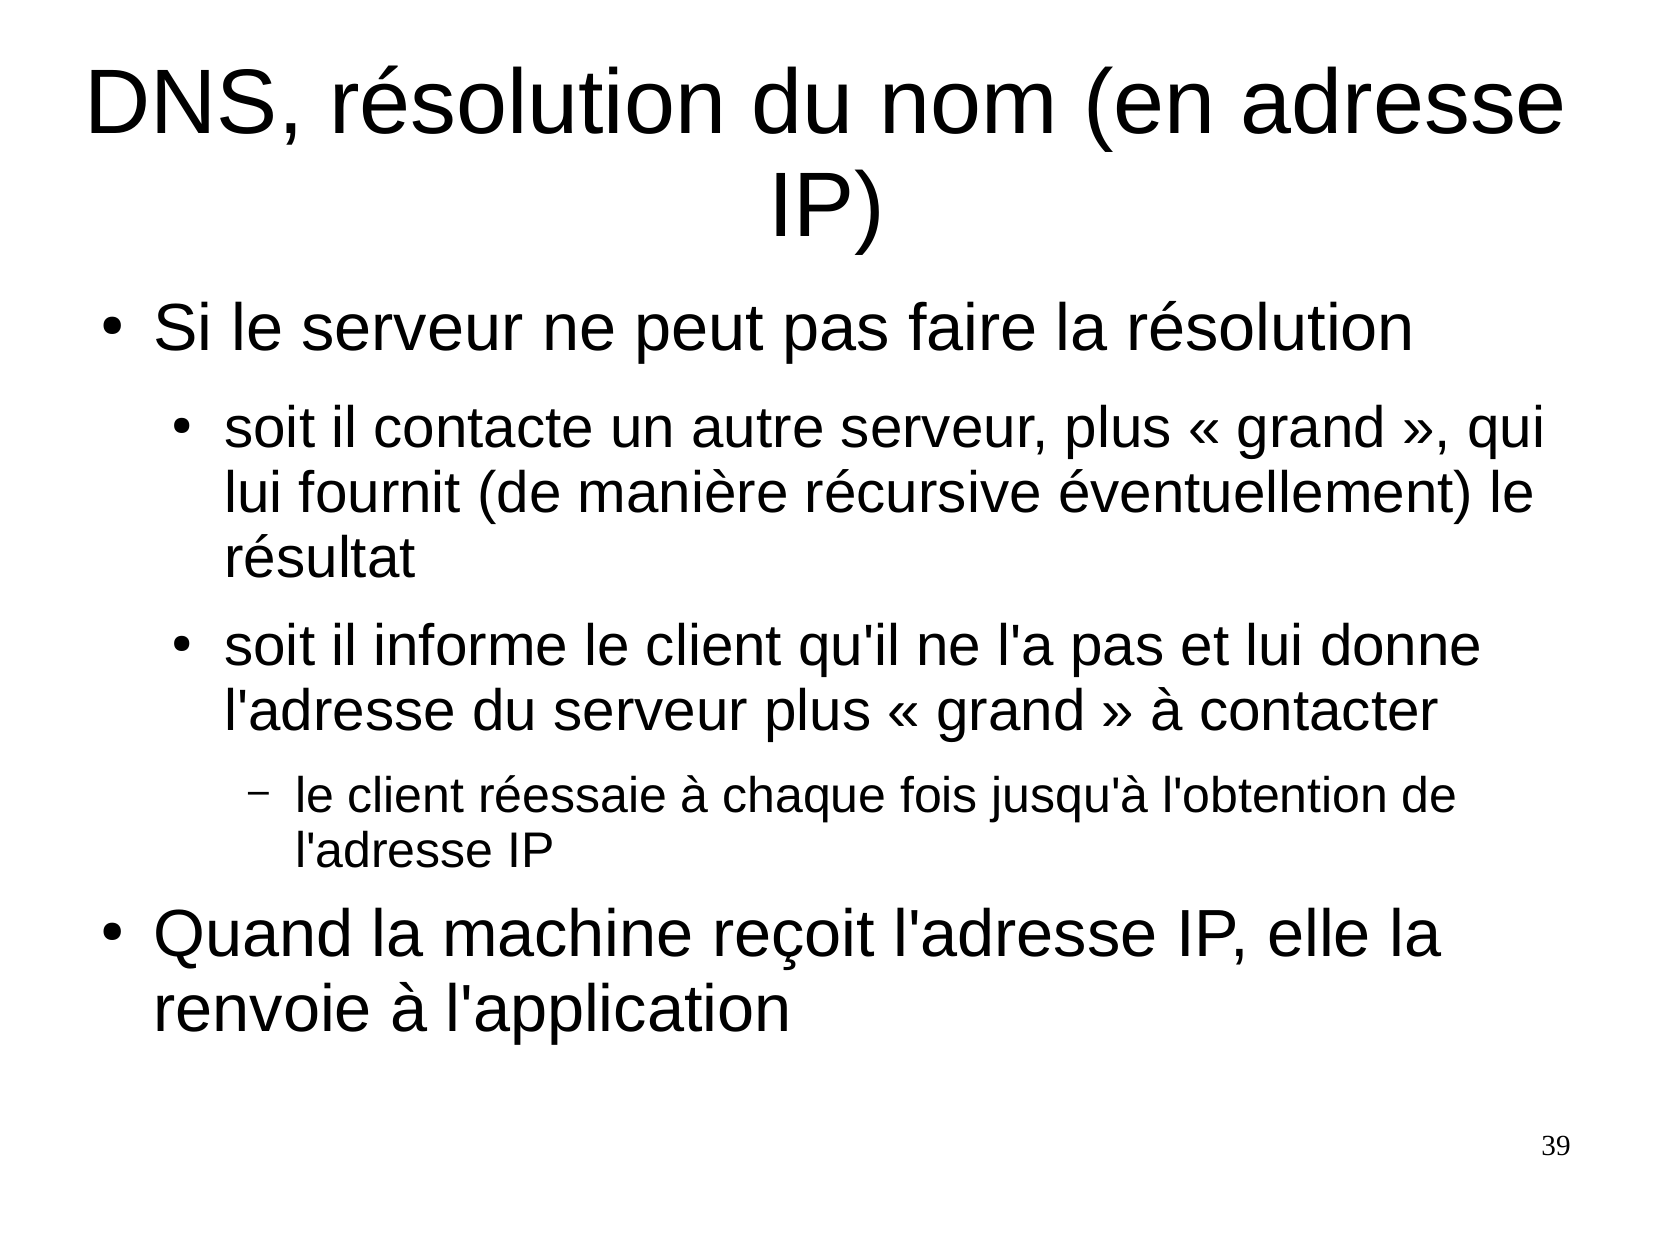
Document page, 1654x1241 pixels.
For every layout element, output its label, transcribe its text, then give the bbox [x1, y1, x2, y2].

title DNS, résolution du nom (en adresse IP) [82, 49, 1571, 257]
list Si le serveur ne peut pas faire la résolution soit il contacte un autre serveur, plus « grand », qui lui fournit (de manière récursive éventuellement) le résultat soit il informe le client qu'il ne l'a pas et lui donne l'adresse du serveur plus « grand » à contacter le client réessaie à chaque fois jusqu'à l'obtention de l'adresse IP Quand la machine reçoit l'adresse IP, elle la renvoie à l'application [82, 290, 1571, 1109]
